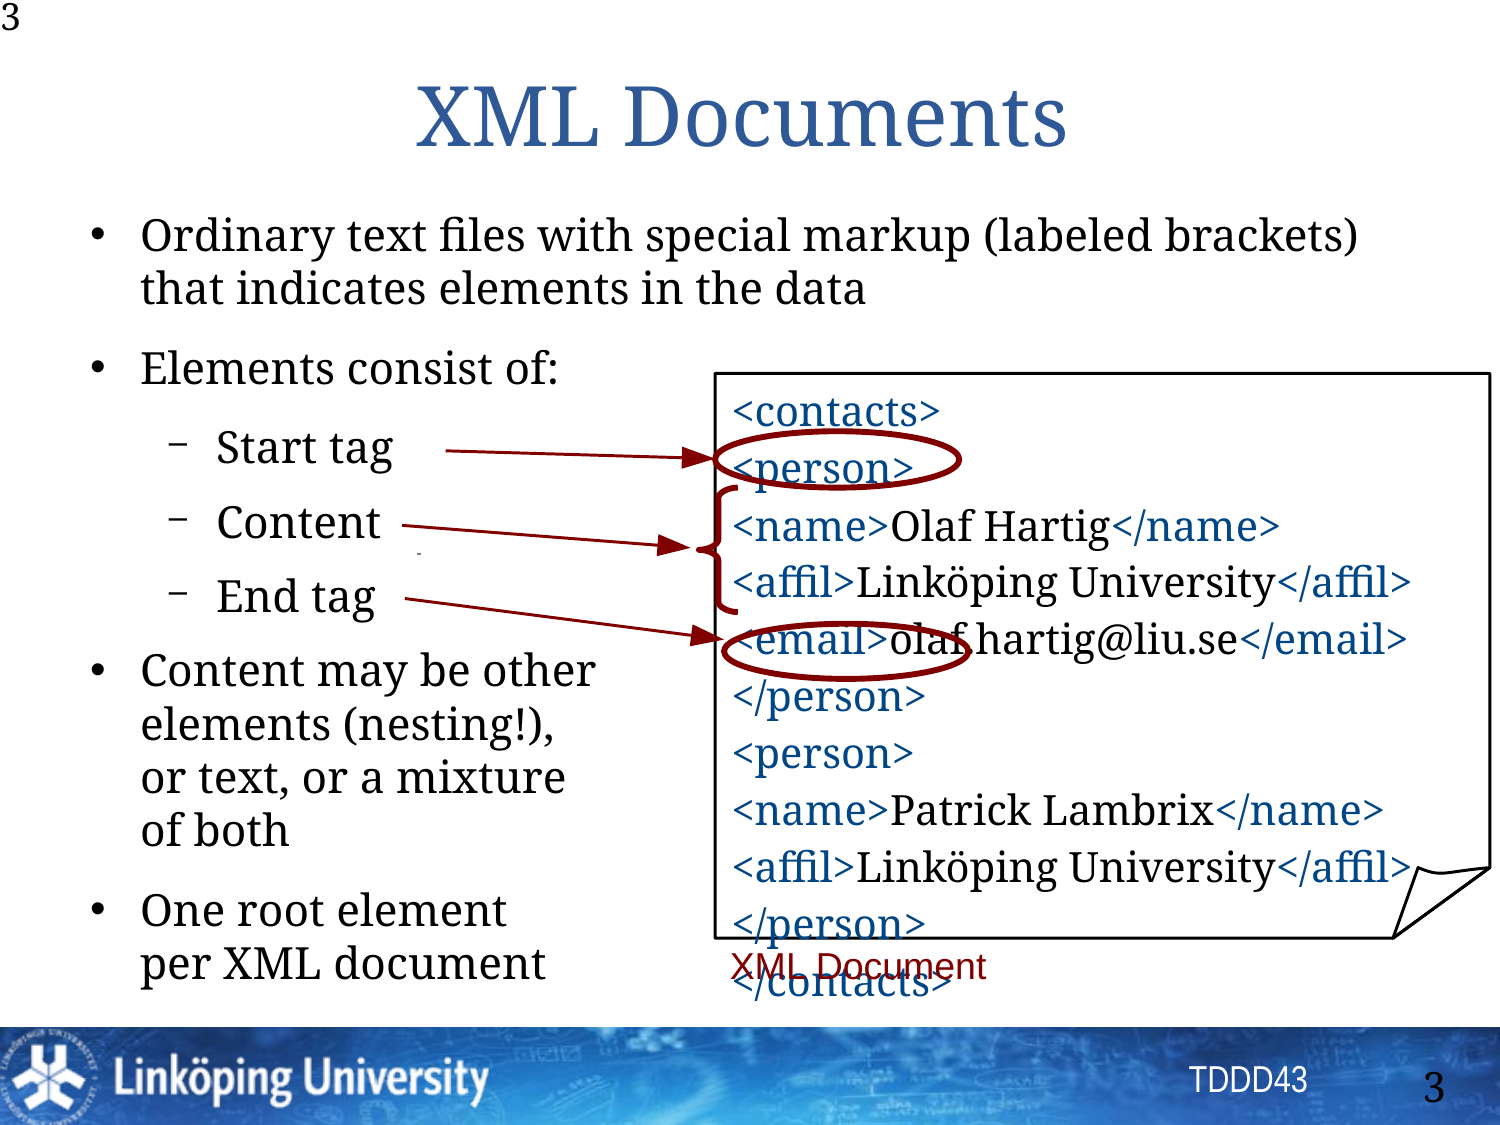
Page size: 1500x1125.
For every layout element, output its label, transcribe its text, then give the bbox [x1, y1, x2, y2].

text_box XML Document [715, 938, 1001, 995]
picture [0, 1027, 1500, 1125]
text_box <contacts> <person> <name>Olaf Hartig</name> <affil>Linköping University</affil> <email>olaf.hartig@liu.se</email> </person> <person> <name>Patrick Lambrix</name> <affil>Linköping University</affil> </person> </contacts> [715, 373, 1490, 939]
text_box <number> [1407, 1053, 1500, 1114]
text_box <contacts> <person> <name>Olaf Hartig</name> <affil>Linköping University</affil> <email>olaf.hartig@liu.se</email> </person> <person> <name>Patrick Lambrix</name> <affil>Linköping University</affil> </person> </contacts> [719, 435, 956, 484]
title XML Documents [67, 30, 1418, 171]
list Ordinary text files with special markup (labeled brackets) that indicates elements in the data Elements consist of: Start tag Content End tag Content may be other elements (nesting!), or text, or a mixture of both One root element per XML document [75, 199, 1425, 1005]
